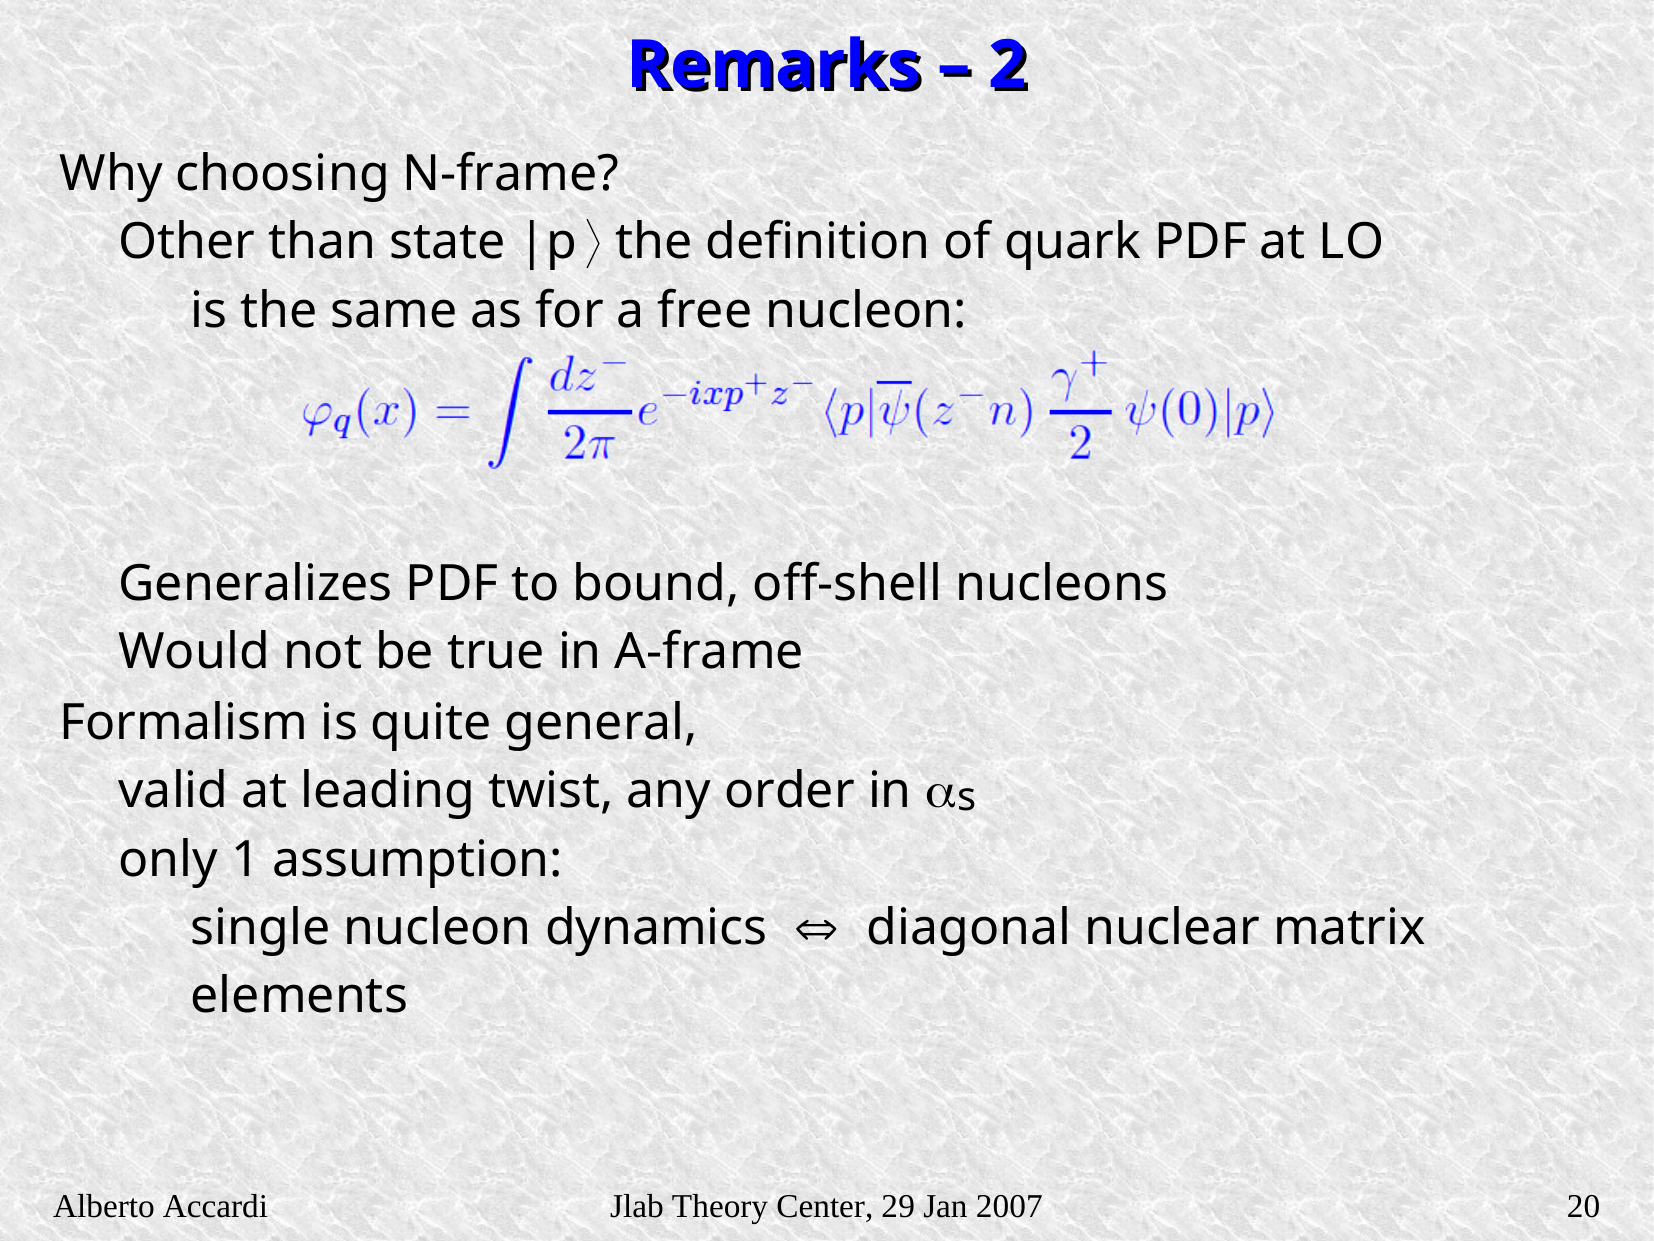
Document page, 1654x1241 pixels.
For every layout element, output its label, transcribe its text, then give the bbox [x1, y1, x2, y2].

text_box Remarks – 2 [29, 5, 1625, 133]
text_box Formalism is quite general, valid at leading twist, any order in as only 1 assumption: single nucleon dynamics  diagonal nuclear matrix elements [44, 678, 1634, 950]
picture [0, 0, 1654, 1241]
text_box Why choosing N-frame? Other than state |p  the definition of quark PDF at LO is the same as for a free nucleon: Generalizes PDF to bound, off-shell nucleons Would not be true in A-frame [44, 129, 1634, 678]
